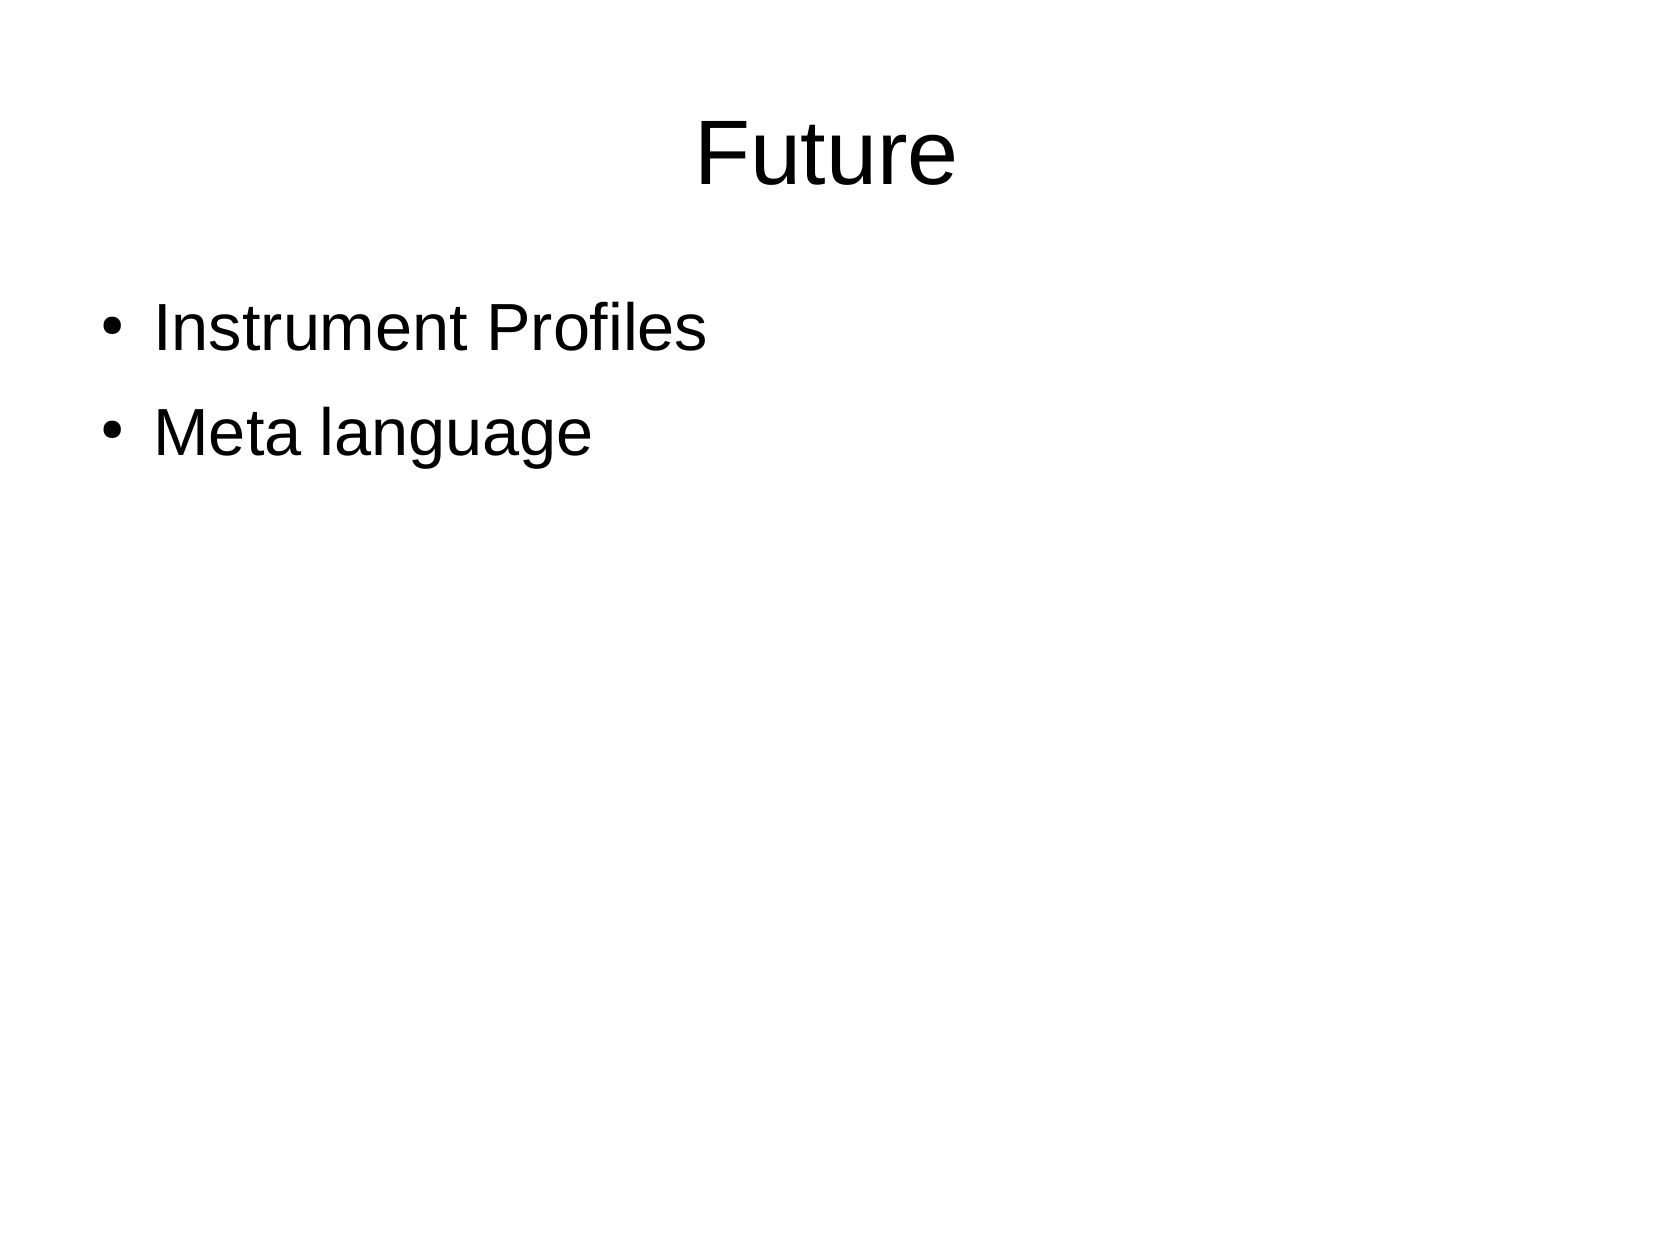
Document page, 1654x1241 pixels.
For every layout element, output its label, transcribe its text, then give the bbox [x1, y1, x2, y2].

title Future [82, 49, 1571, 257]
list Instrument Profiles Meta language [82, 290, 1571, 1010]
